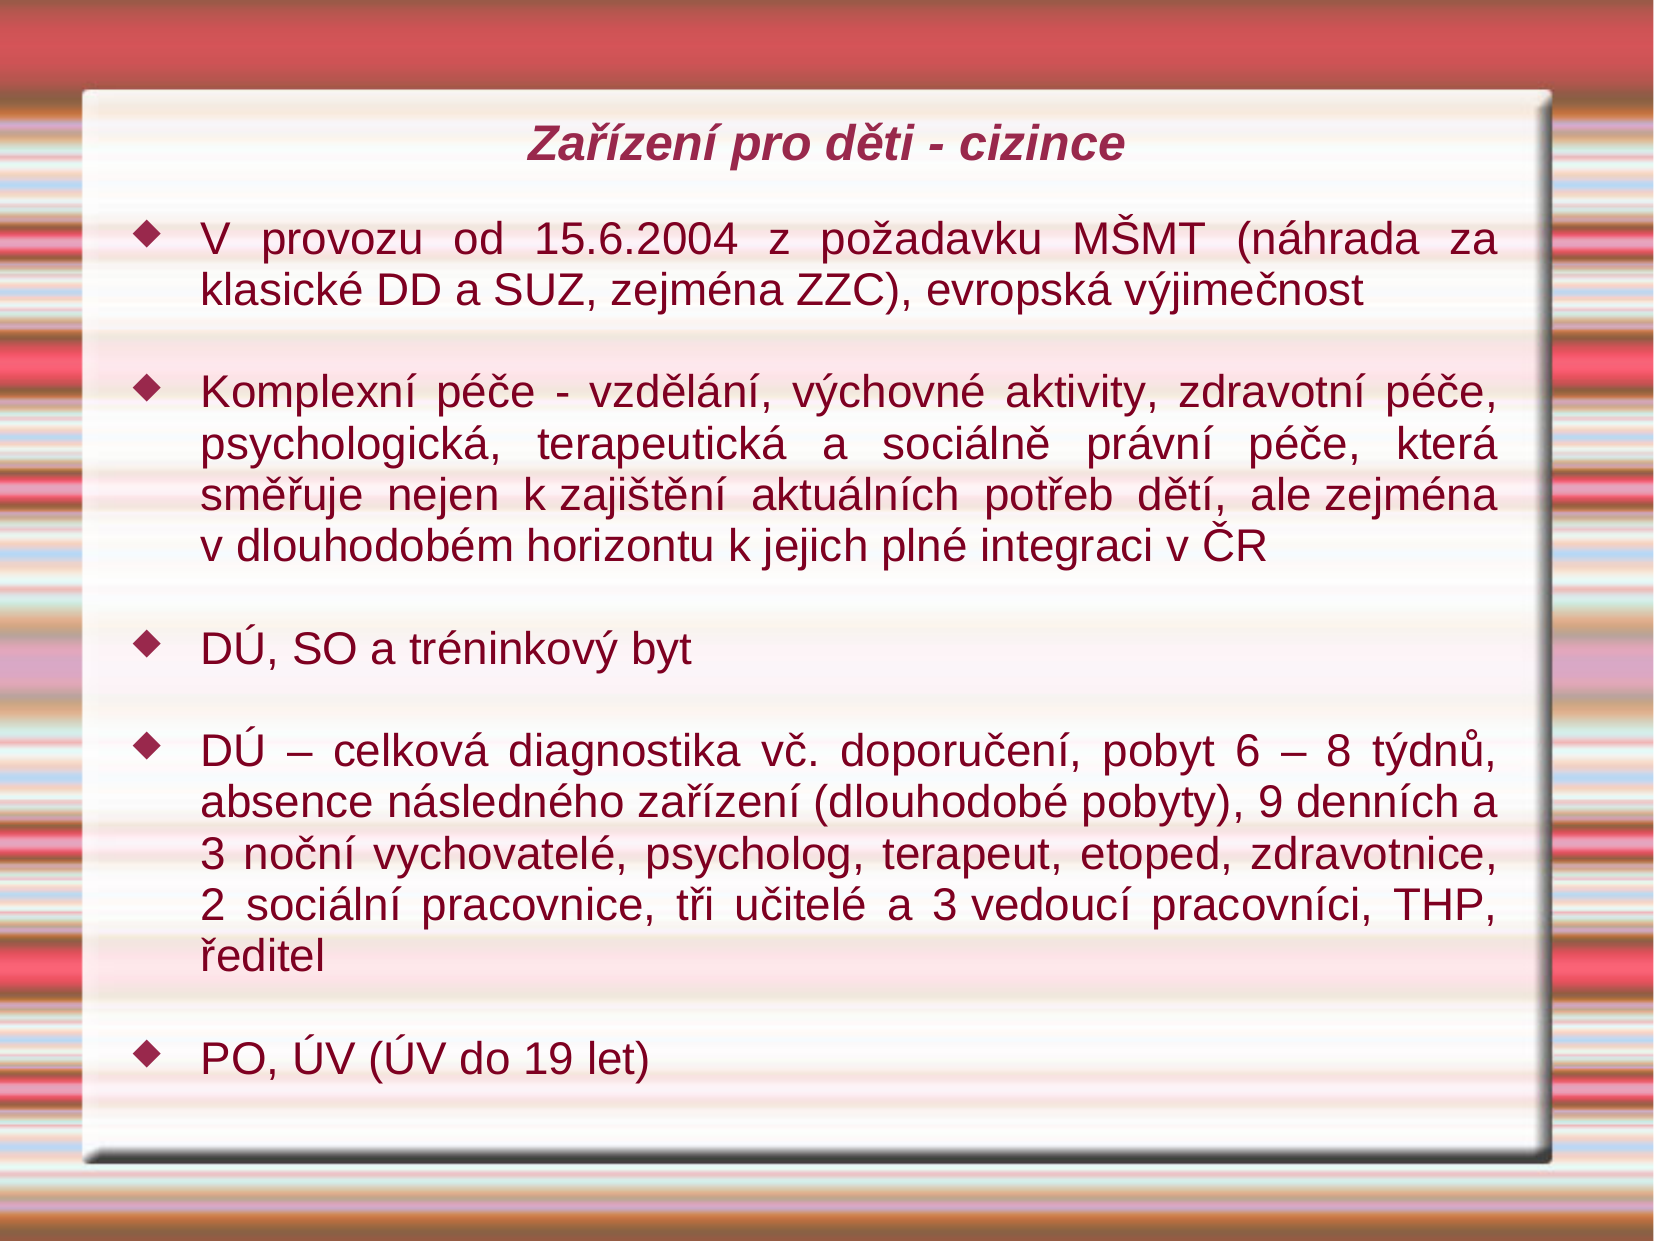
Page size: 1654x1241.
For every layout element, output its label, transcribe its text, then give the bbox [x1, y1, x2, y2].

list V provozu od 15.6.2004 z požadavku MŠMT (náhrada za klasické DD a SUZ, zejména ZZC), evropská výjimečnost Komplexní péče - vzdělání, výchovné aktivity, zdravotní péče, psychologická, terapeutická a sociálně právní péče, která směřuje nejen k zajištění aktuálních potřeb dětí, ale zejména v dlouhodobém horizontu k jejich plné integraci v ČR DÚ, SO a tréninkový byt DÚ – celková diagnostika vč. doporučení, pobyt 6 – 8 týdnů, absence následného zařízení (dlouhodobé pobyty), 9 denních a 3 noční vychovatelé, psycholog, terapeut, etoped, zdravotnice, 2 sociální pracovnice, tři učitelé a 3 vedoucí pracovníci, THP, ředitel PO, ÚV (ÚV do 19 let) [118, 212, 1500, 1138]
title Zařízení pro děti - cizince [121, 50, 1534, 237]
picture [0, 0, 1654, 1241]
